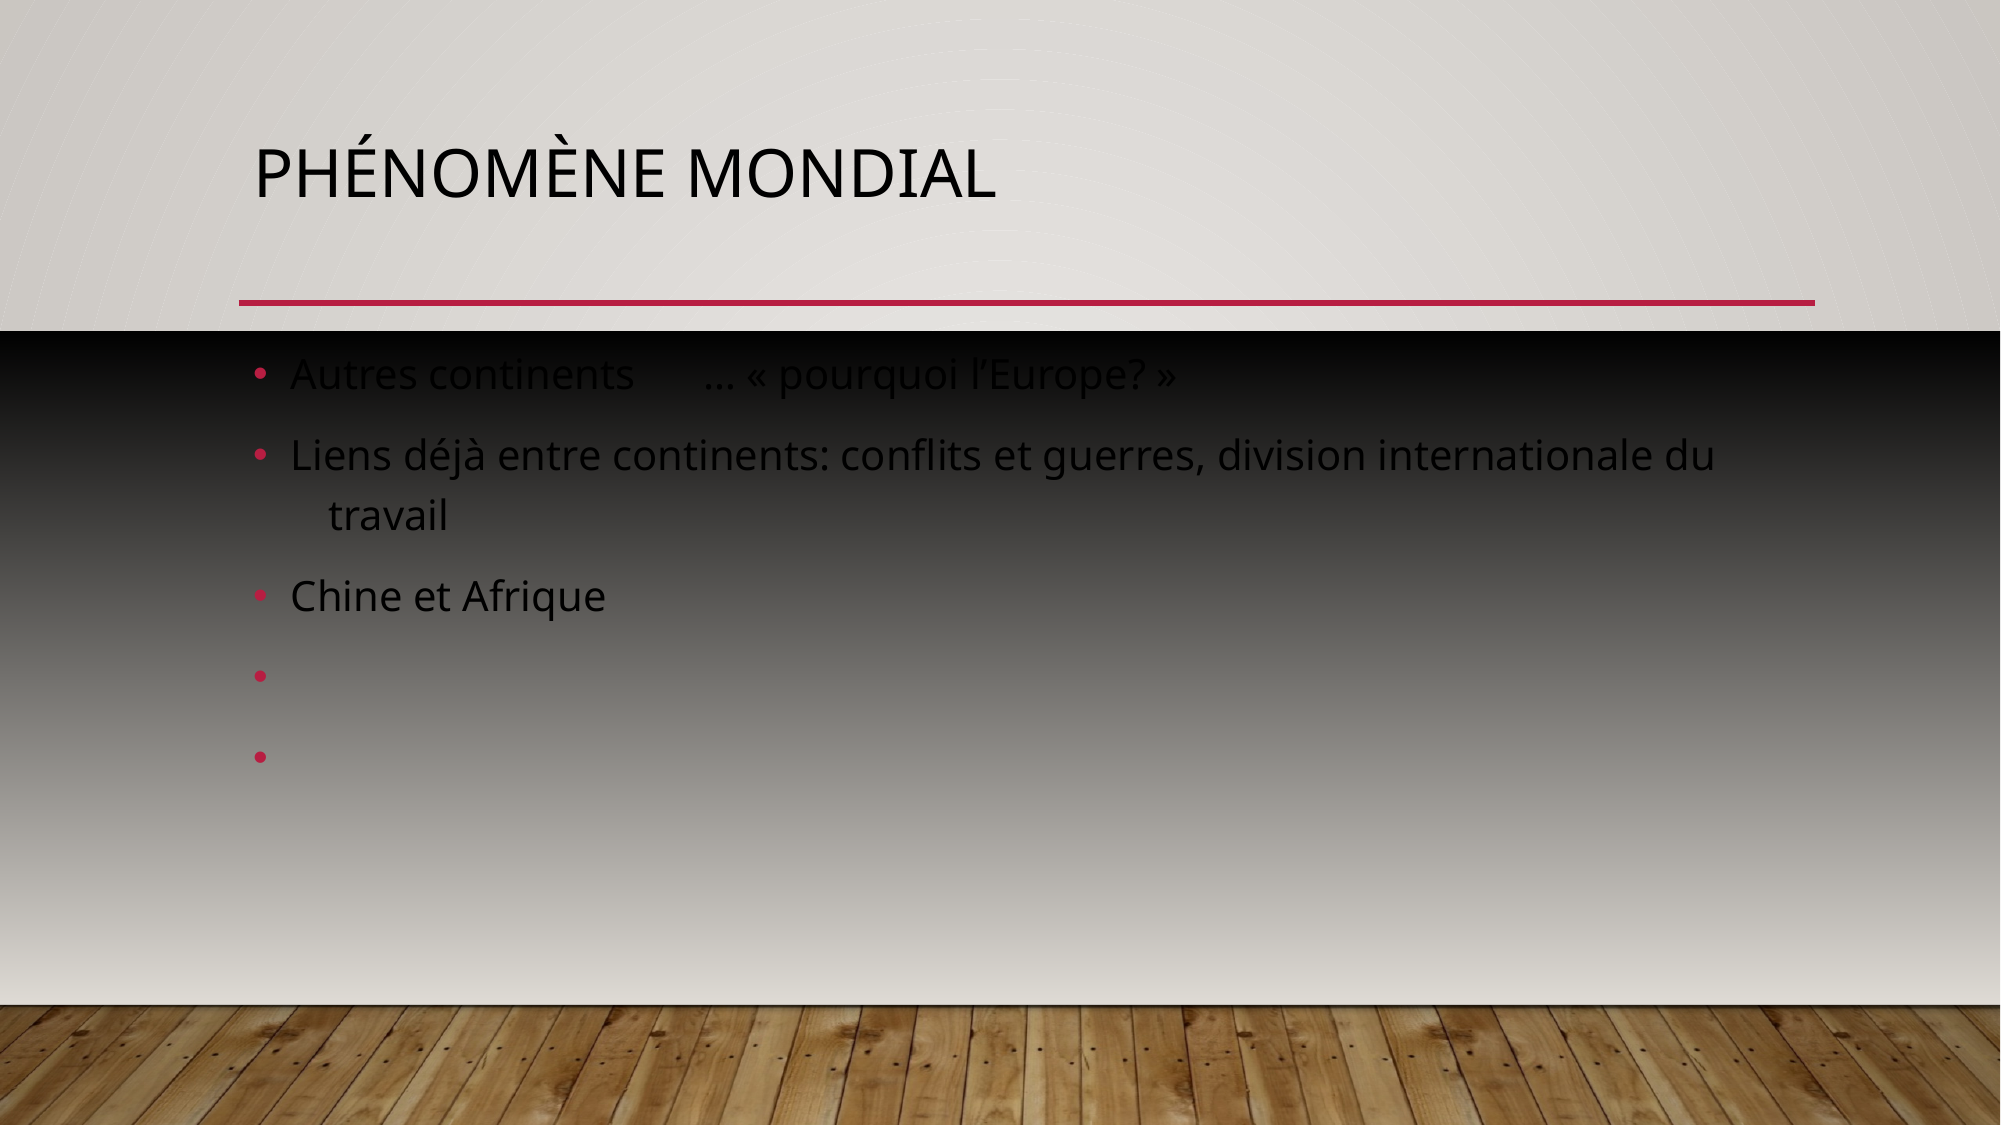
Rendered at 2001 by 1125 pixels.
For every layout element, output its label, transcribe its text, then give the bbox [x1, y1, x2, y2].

title Phénomène mondial [238, 131, 1814, 305]
list Autres continents … « pourquoi l’Europe? » Liens déjà entre continents: conflits et guerres, division internationale du travail Chine et Afrique [238, 330, 1814, 897]
